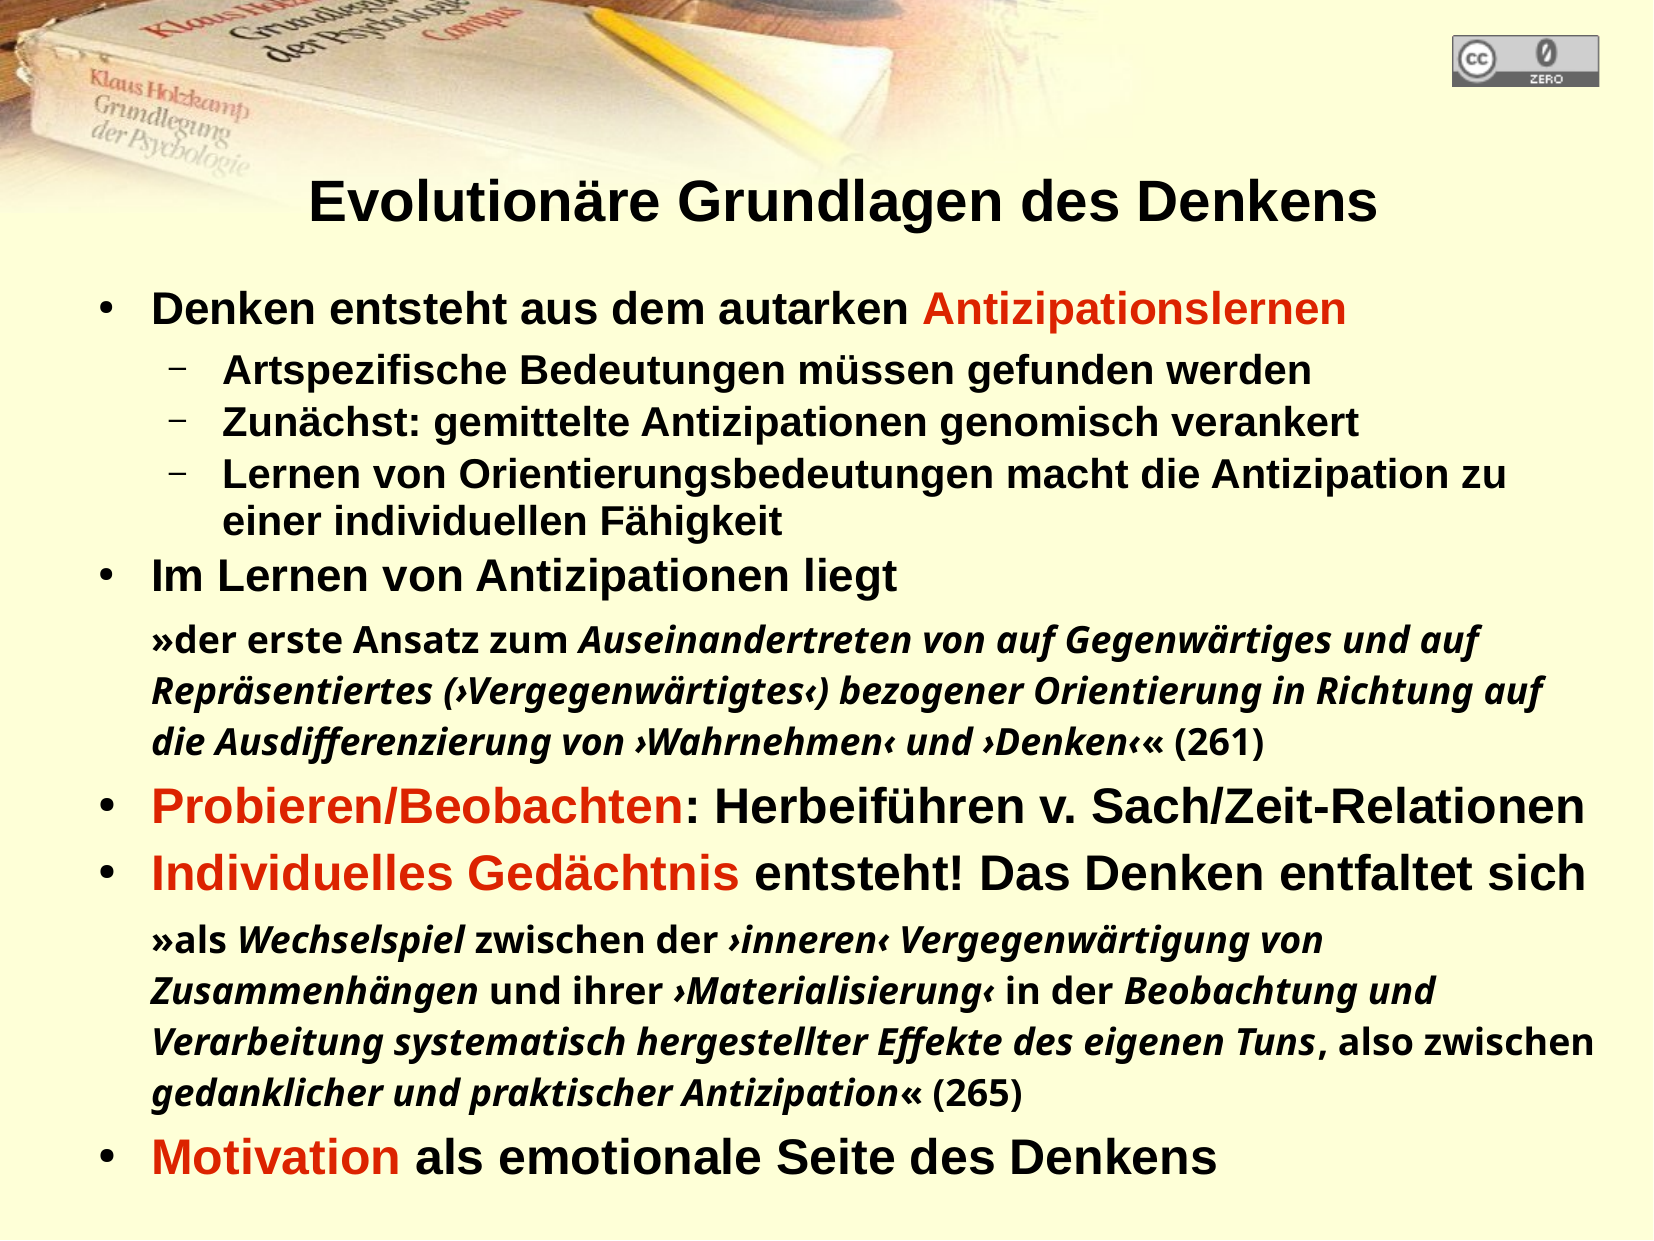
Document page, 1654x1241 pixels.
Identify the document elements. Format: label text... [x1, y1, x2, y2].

picture [1452, 35, 1600, 87]
title Evolutionäre Grundlagen des Denkens [82, 124, 1607, 278]
picture [0, 0, 1156, 213]
list Denken entsteht aus dem autarken Antizipationslernen Artspezifische Bedeutungen müssen gefunden werden Zunächst: gemittelte Antizipationen genomisch verankert Lernen von Orientierungsbedeutungen macht die Antizipation zu einer individuellen Fähigkeit Im Lernen von Antizipationen liegt »der erste Ansatz zum Auseinandertreten von auf Gegenwärtiges und auf Repräsentiertes (›Vergegenwärtigtes‹) bezogener Orientierung in Richtung auf die Ausdifferenzierung von ›Wahrnehmen‹ und ›Denken‹« (261) Probieren/Beobachten: Herbeiführen v. Sach/Zeit-Relationen Individuelles Gedächtnis entsteht! Das Denken entfaltet sich »als Wechselspiel zwischen der ›inneren‹ Vergegenwärtigung von Zusammenhängen und ihrer ›Materialisierung‹ in der Beobachtung und Verarbeitung systematisch hergestellter Effekte des eigenen Tuns, also zwischen gedanklicher und praktischer Antizipation« (265) Motivation als emotionale Seite des Denkens [80, 283, 1607, 1211]
